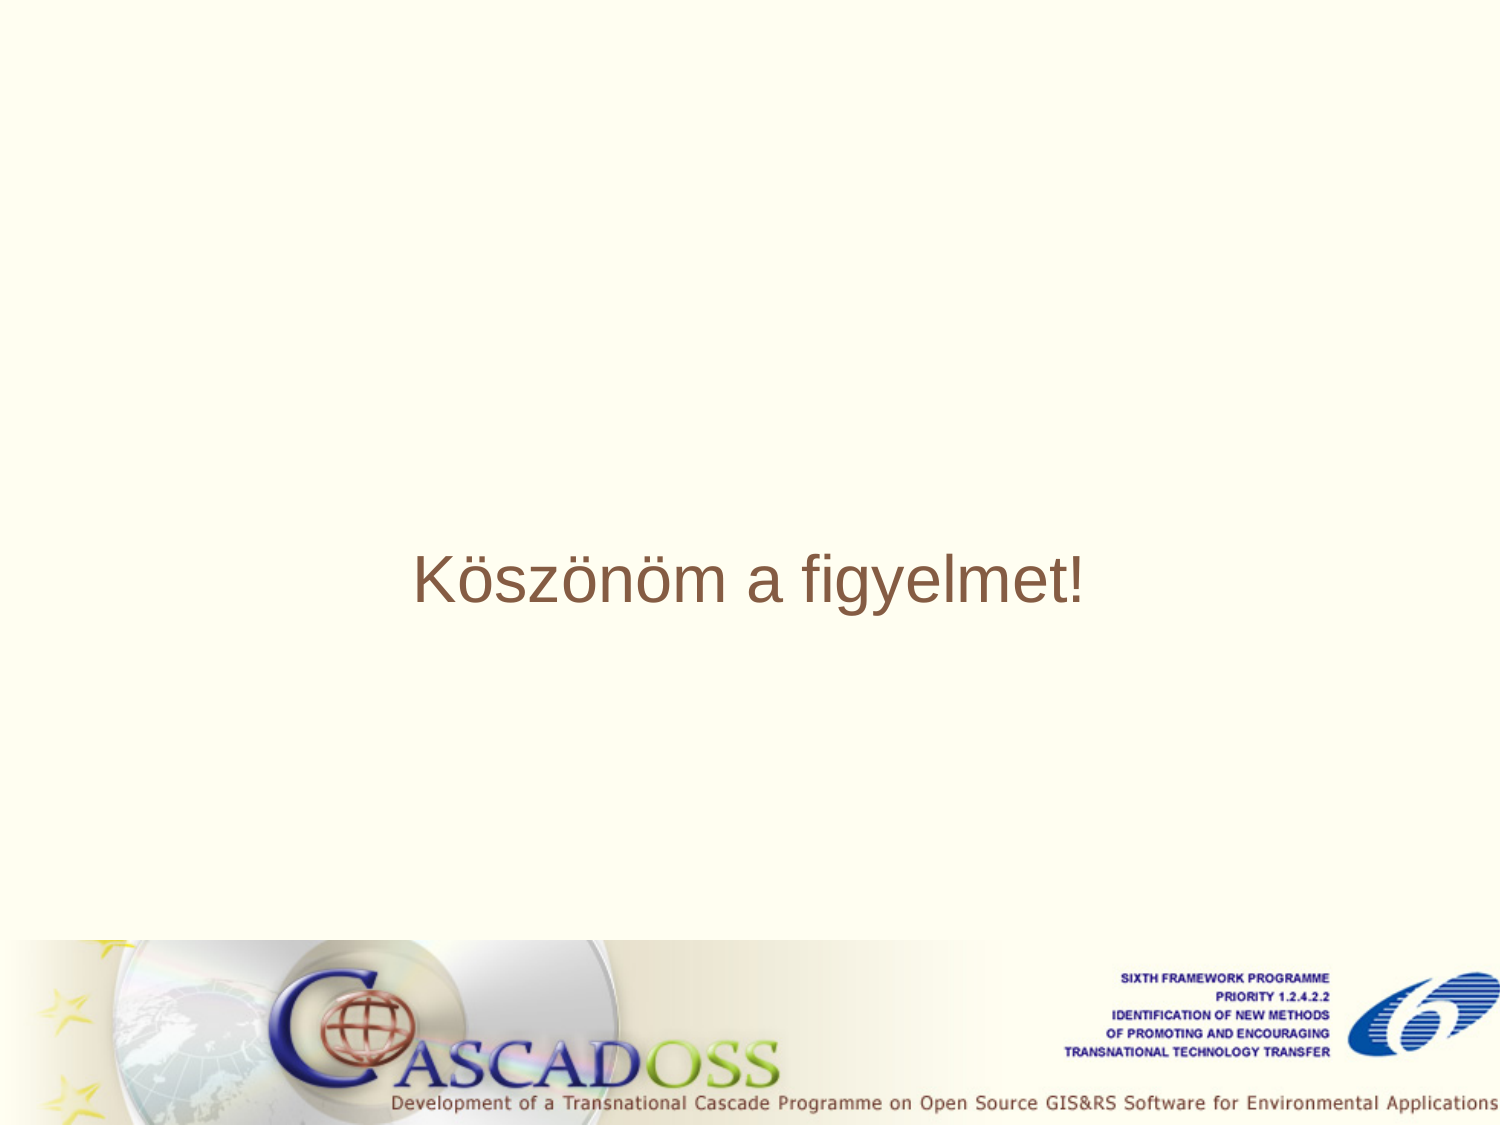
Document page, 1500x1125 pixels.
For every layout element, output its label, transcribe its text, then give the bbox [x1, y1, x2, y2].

picture [0, 940, 1500, 1125]
subtitle Köszönöm a figyelmet! [75, 215, 1425, 944]
